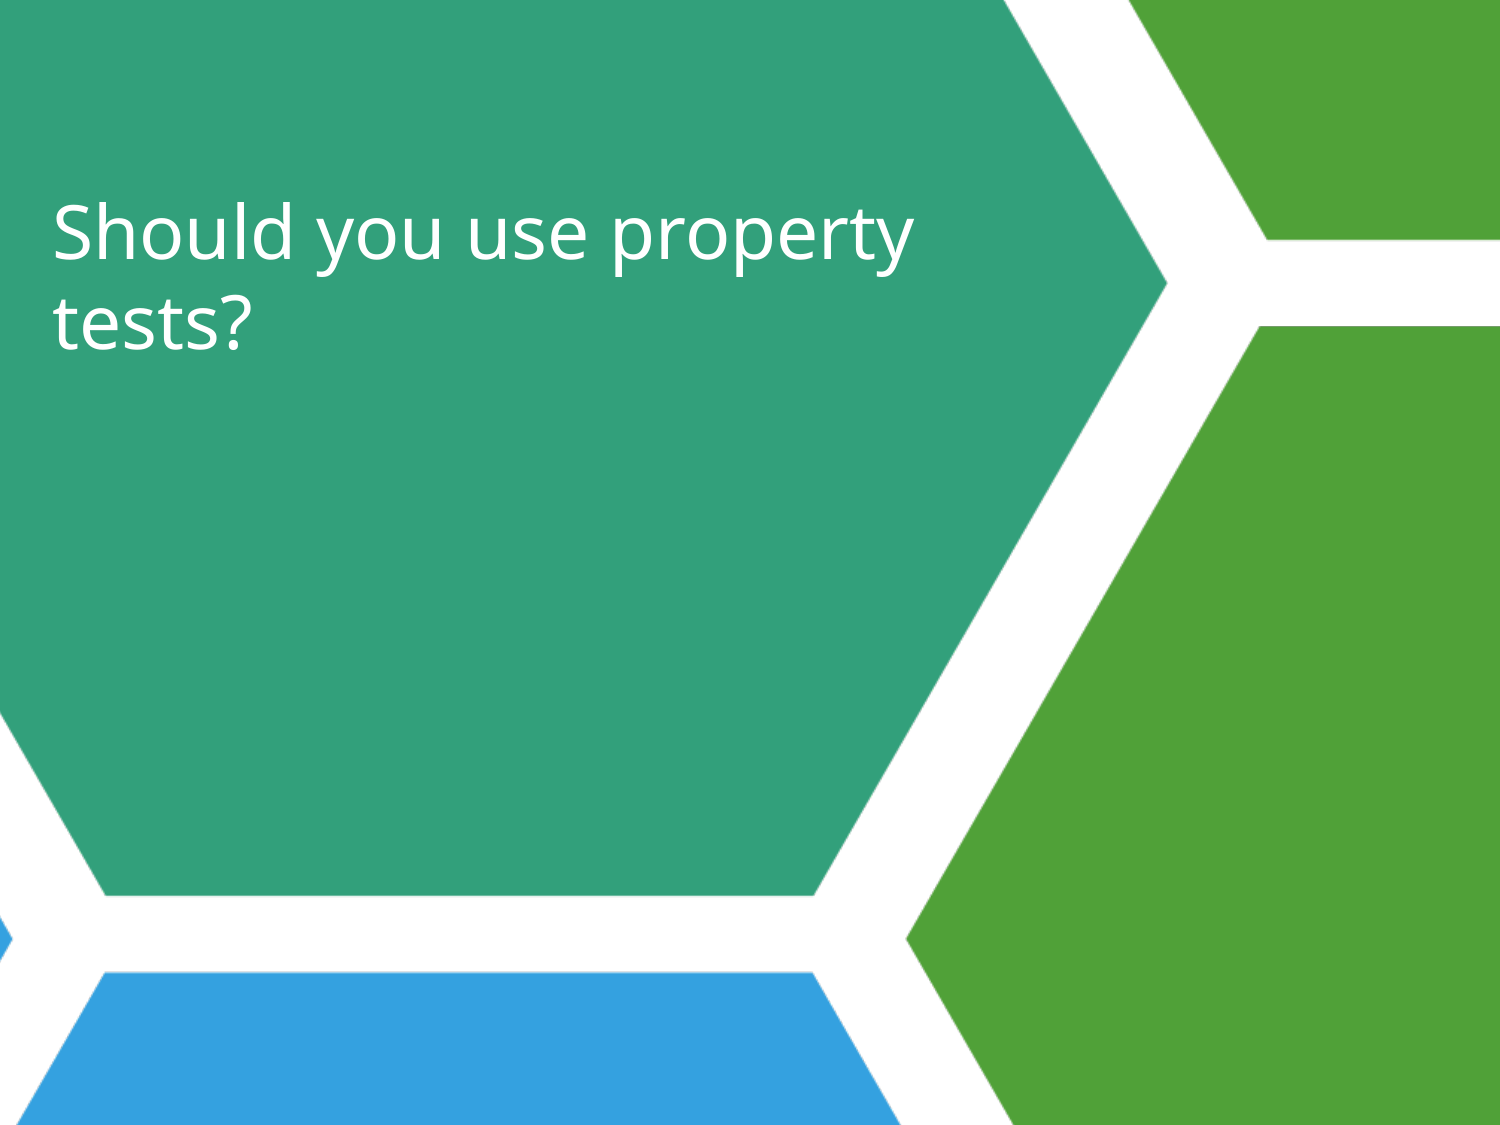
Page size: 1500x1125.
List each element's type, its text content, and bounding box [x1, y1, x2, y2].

text_box Should you use property tests? [52, 147, 1099, 401]
picture [0, 0, 1500, 1125]
